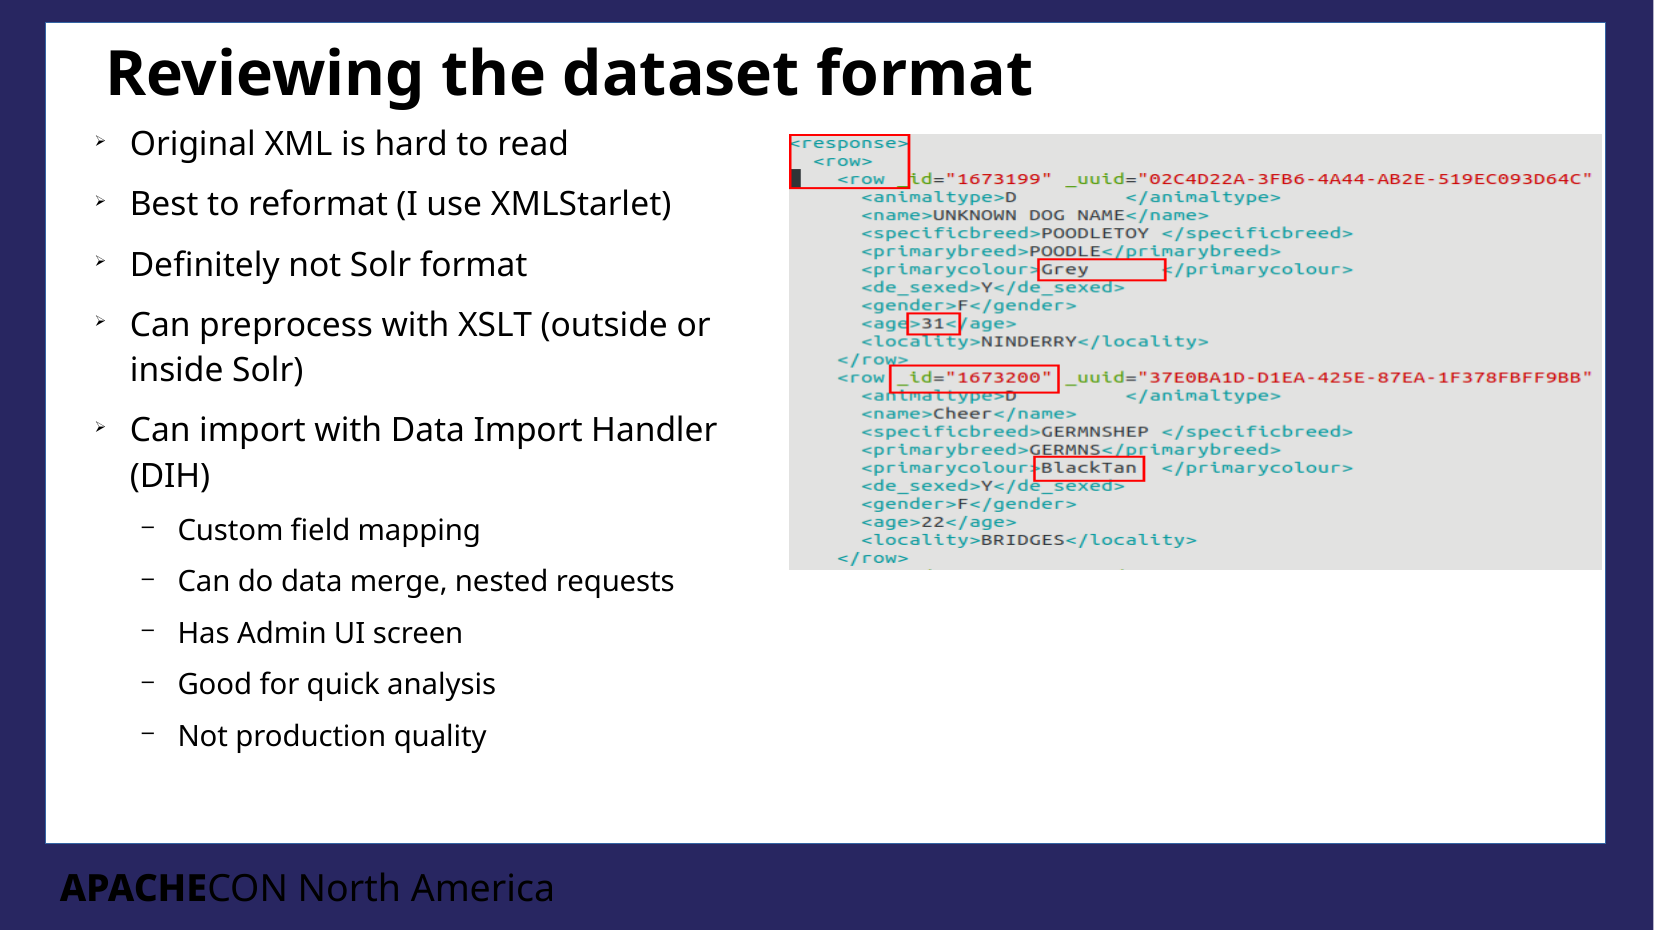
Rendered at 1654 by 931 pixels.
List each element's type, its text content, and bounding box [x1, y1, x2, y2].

picture [789, 134, 1602, 571]
title Reviewing the dataset format [105, 32, 1546, 110]
list Original XML is hard to read Best to reformat (I use XMLStarlet) Definitely not Solr format Can preprocess with XSLT (outside or inside Solr) Can import with Data Import Handler (DIH) Custom field mapping Can do data merge, nested requests Has Admin UI screen Good for quick analysis Not production quality [82, 120, 781, 757]
